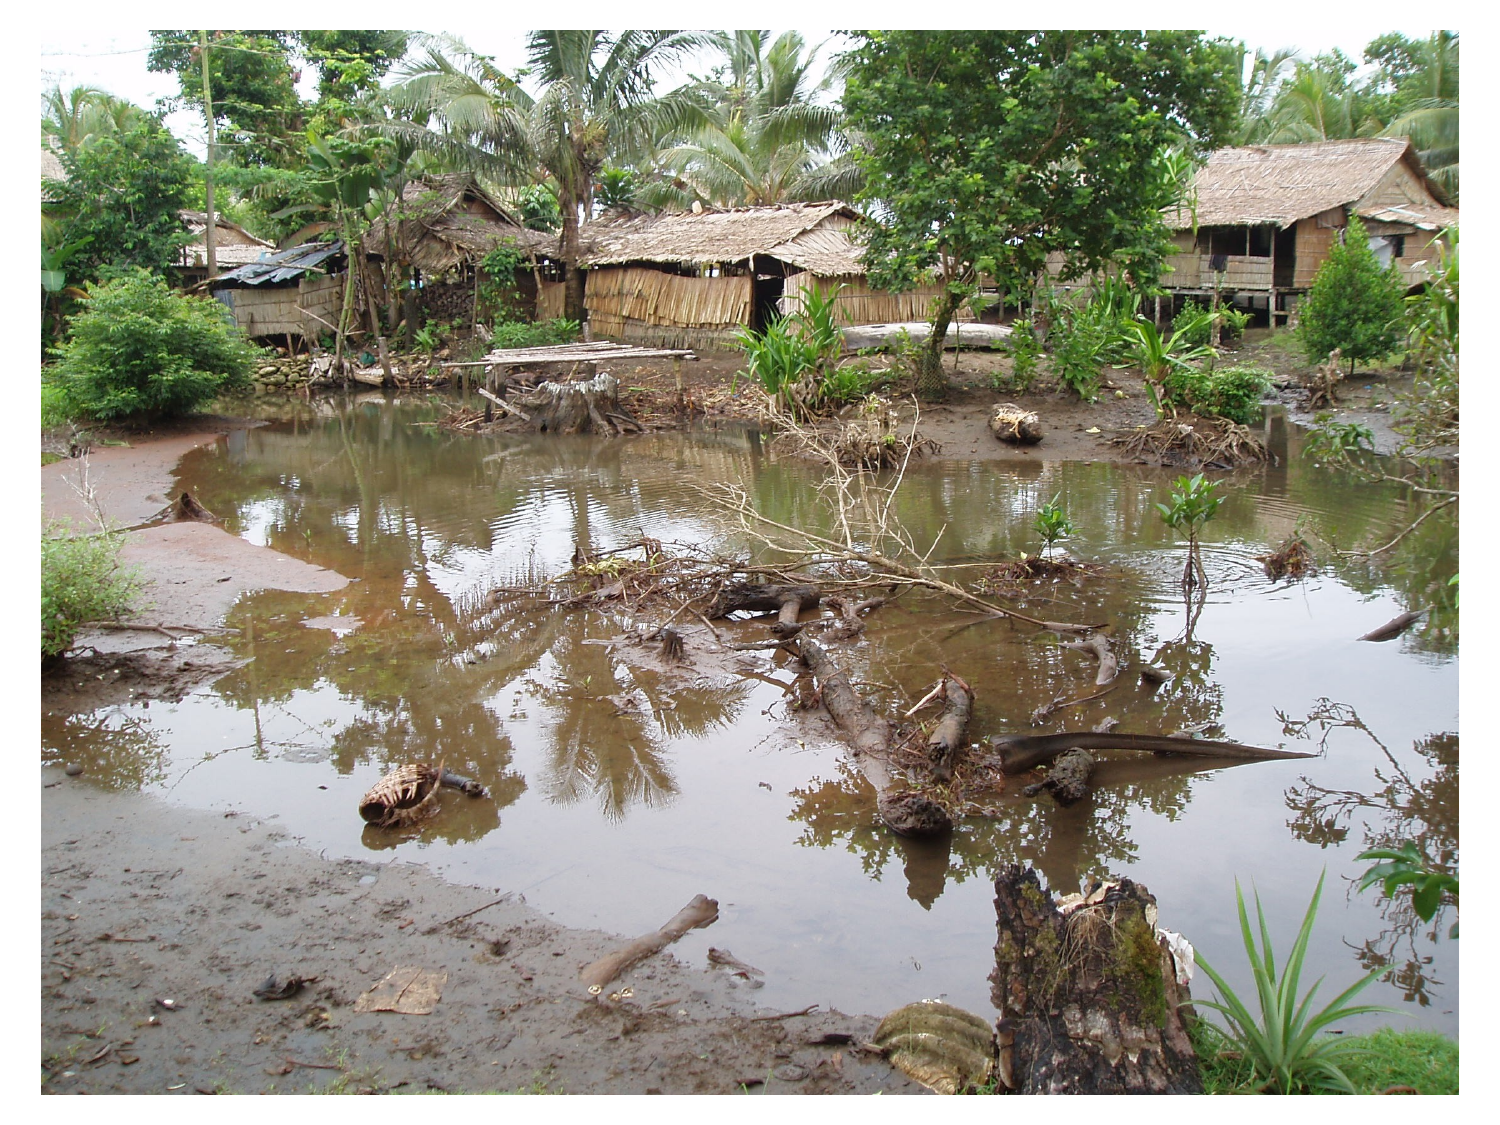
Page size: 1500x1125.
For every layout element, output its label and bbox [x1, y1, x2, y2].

picture [41, 30, 1459, 1095]
